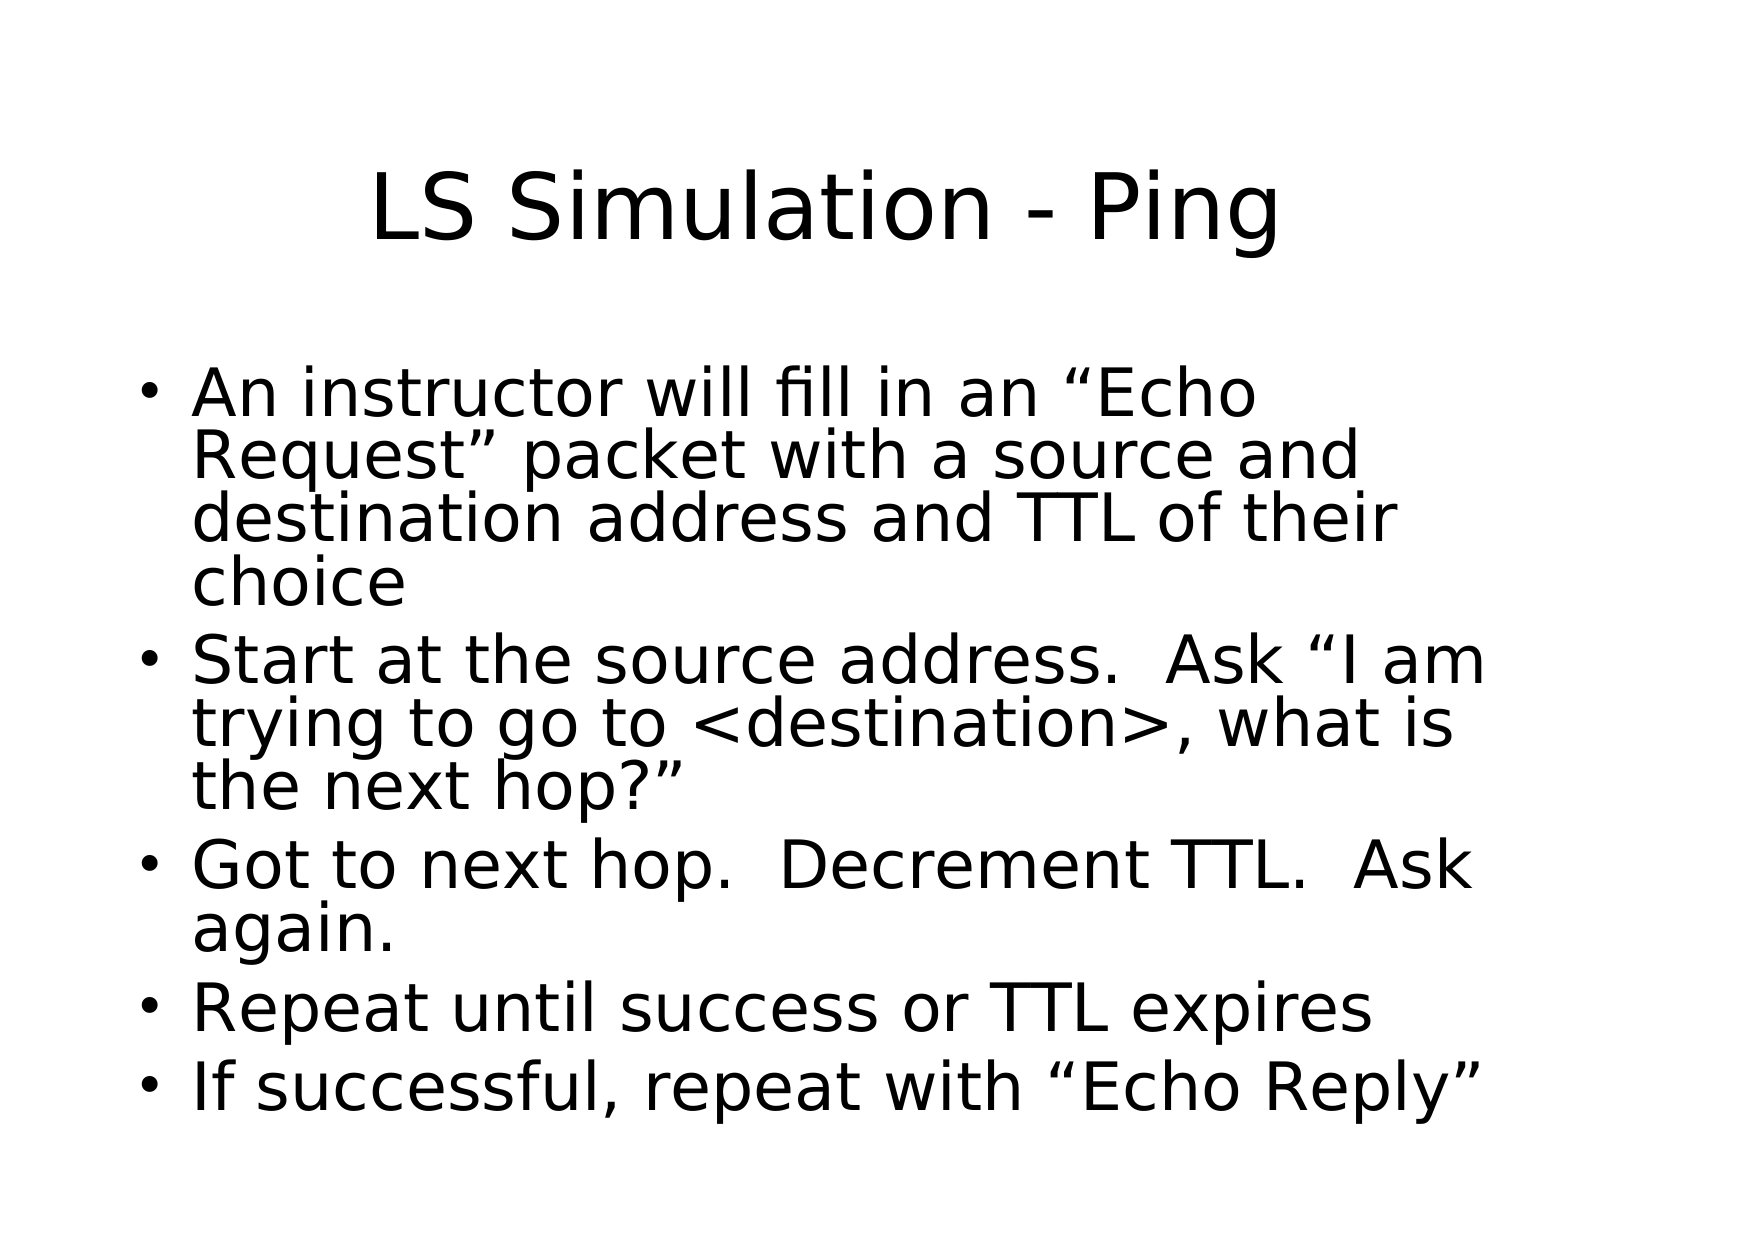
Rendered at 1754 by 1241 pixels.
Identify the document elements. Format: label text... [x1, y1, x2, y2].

title LS Simulation - Ping [123, 110, 1530, 318]
list An instructor will fill in an “Echo Request” packet with a source and destination address and TTL of their choice Start at the source address. Ask “I am trying to go to <destination>, what is the next hop?” Got to next hop. Decrement TTL. Ask again. Repeat until success or TTL expires If successful, repeat with “Echo Reply” [123, 358, 1530, 1162]
